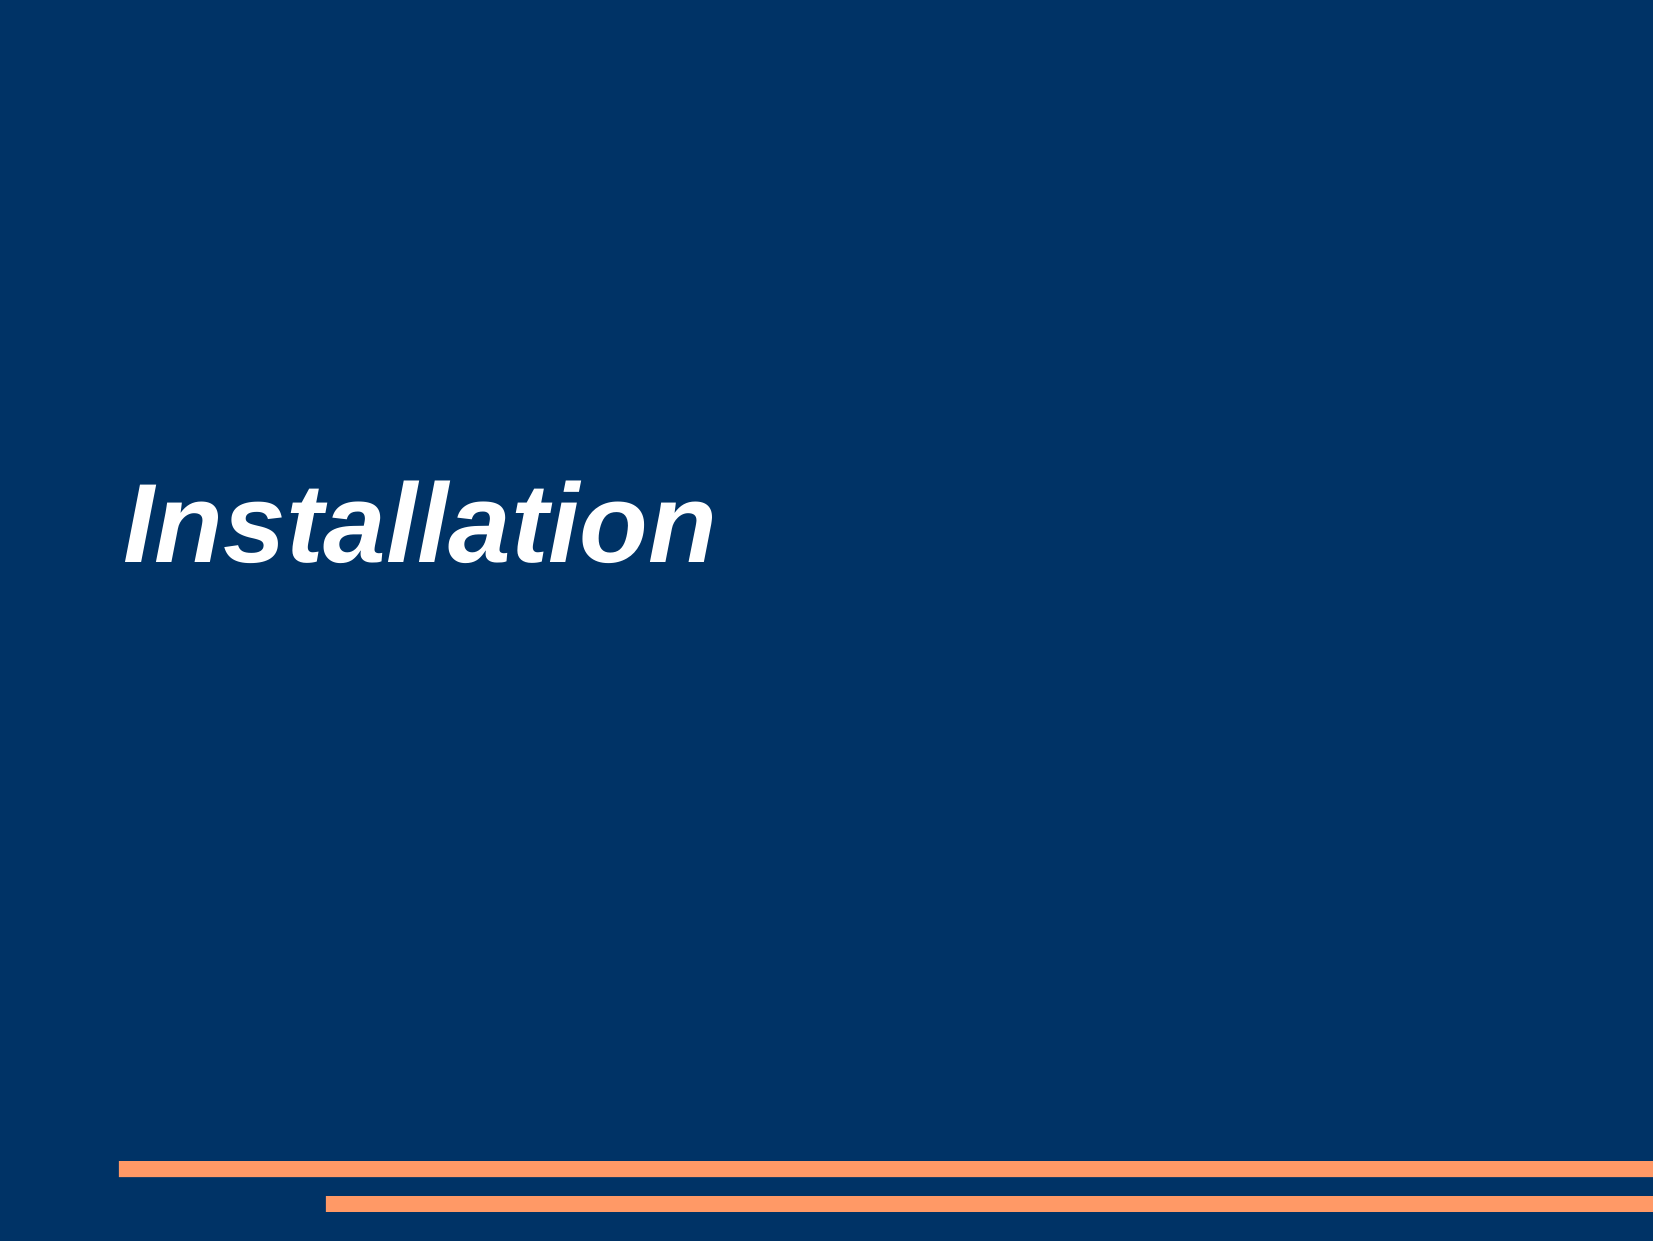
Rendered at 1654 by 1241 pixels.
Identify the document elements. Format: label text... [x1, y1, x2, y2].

title Installation [123, 419, 1536, 627]
